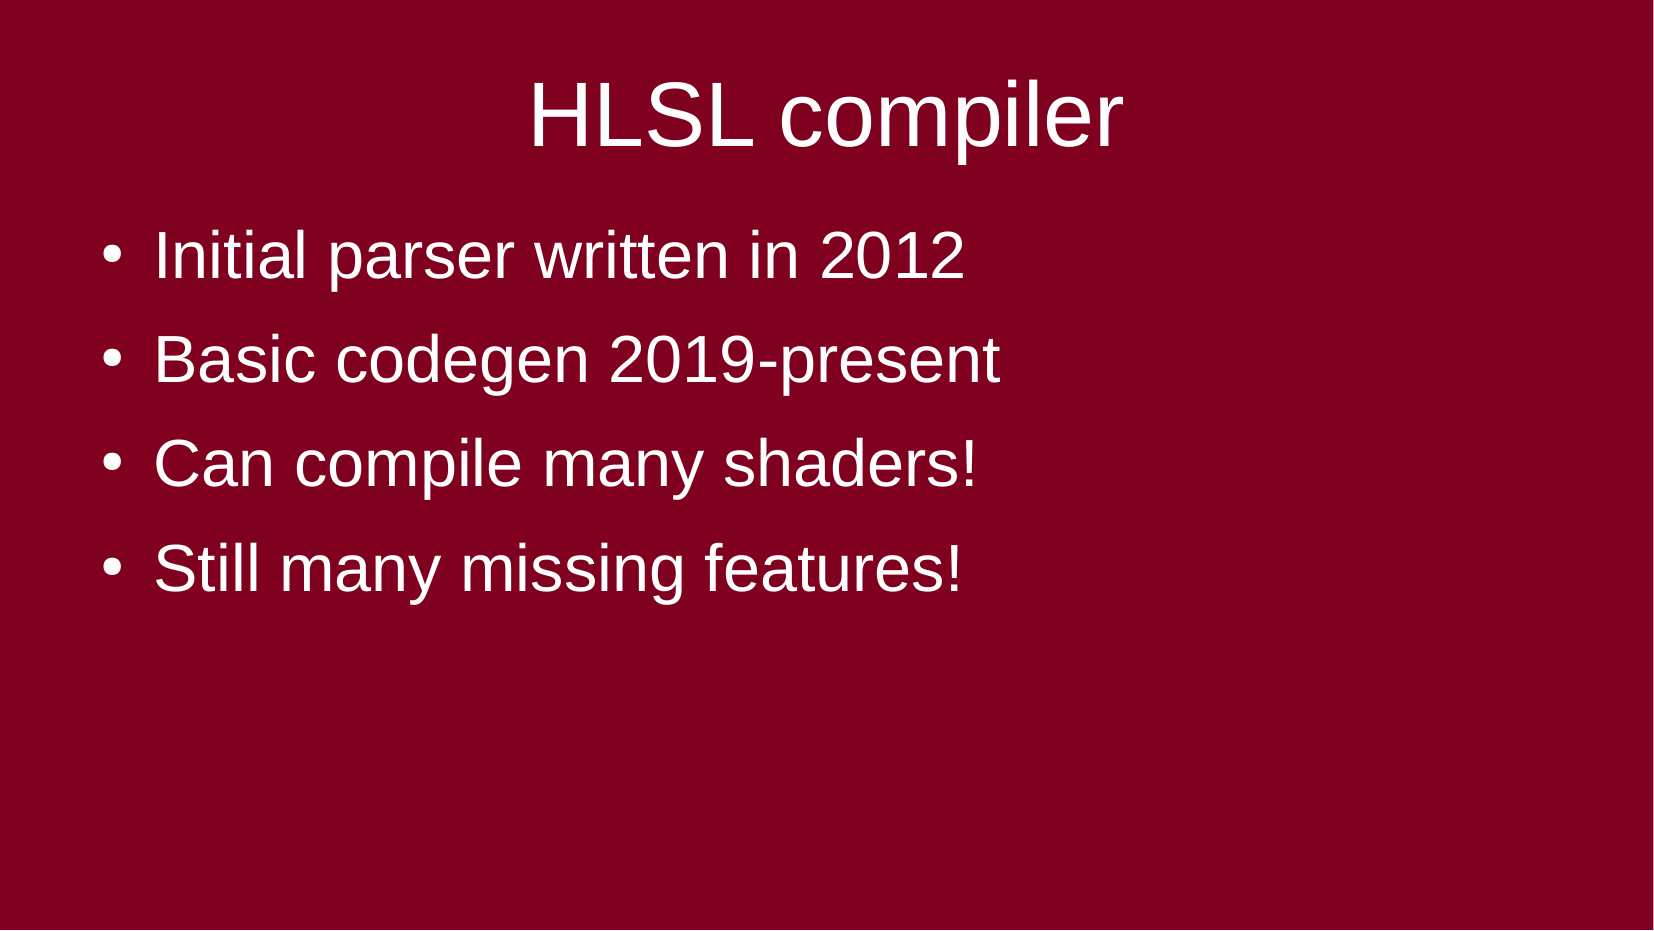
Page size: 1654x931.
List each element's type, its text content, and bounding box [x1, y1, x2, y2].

title HLSL compiler [82, 37, 1571, 193]
list Initial parser written in 2012 Basic codegen 2019-present Can compile many shaders! Still many missing features! [82, 217, 1571, 758]
